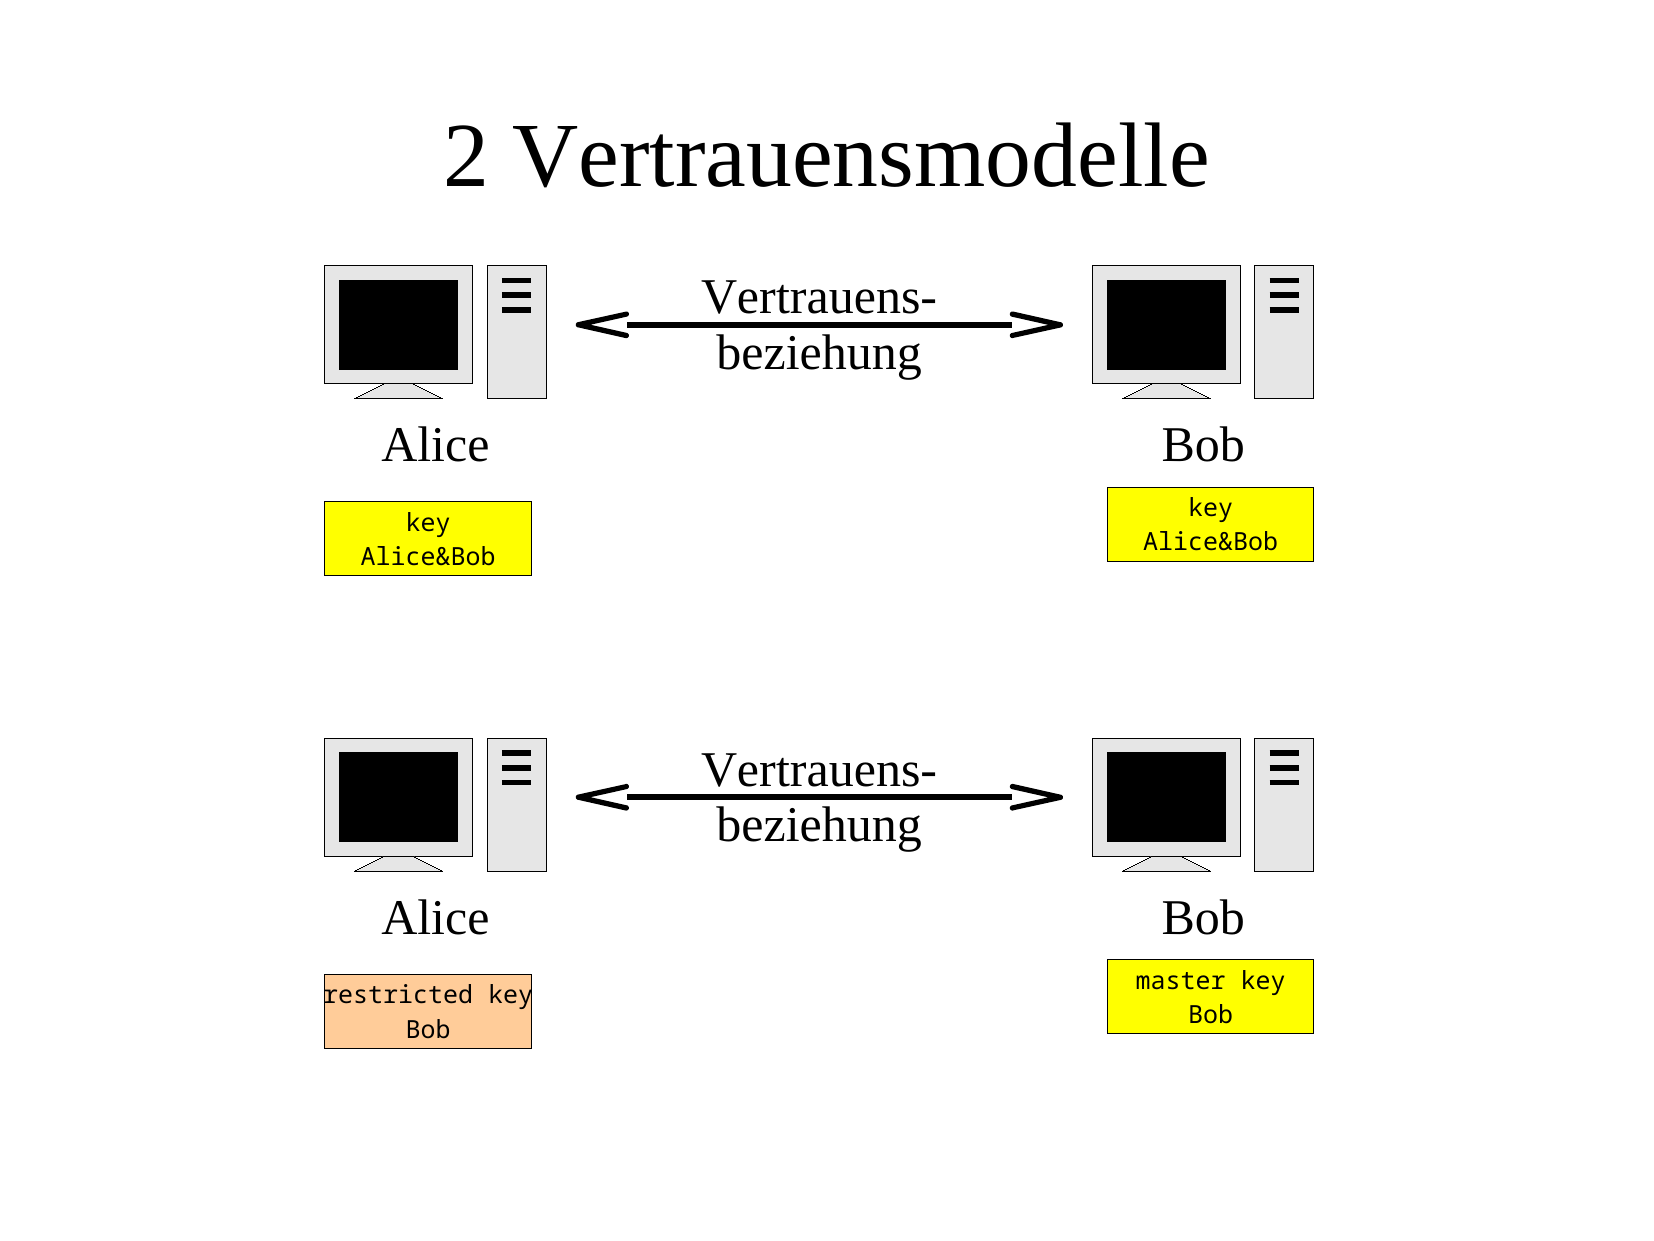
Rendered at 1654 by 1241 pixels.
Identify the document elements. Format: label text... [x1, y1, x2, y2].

text_box [1254, 738, 1314, 872]
text_box key Alice&Bob [1107, 487, 1314, 562]
text_box key Alice&Bob [324, 501, 532, 576]
text_box [487, 738, 547, 872]
text_box [1254, 265, 1314, 399]
text_box [324, 738, 473, 872]
text_box [487, 265, 547, 399]
title 2 Vertrauensmodelle [121, 102, 1534, 311]
text_box restricted key Bob [324, 974, 532, 1049]
text_box Bob [1092, 889, 1314, 945]
text_box Bob [1092, 417, 1314, 473]
text_box [324, 265, 473, 399]
text_box [1092, 265, 1241, 399]
text_box [1092, 738, 1241, 872]
text_box master key Bob [1107, 959, 1314, 1034]
text_box Alice [324, 417, 547, 473]
text_box Alice [324, 889, 547, 945]
